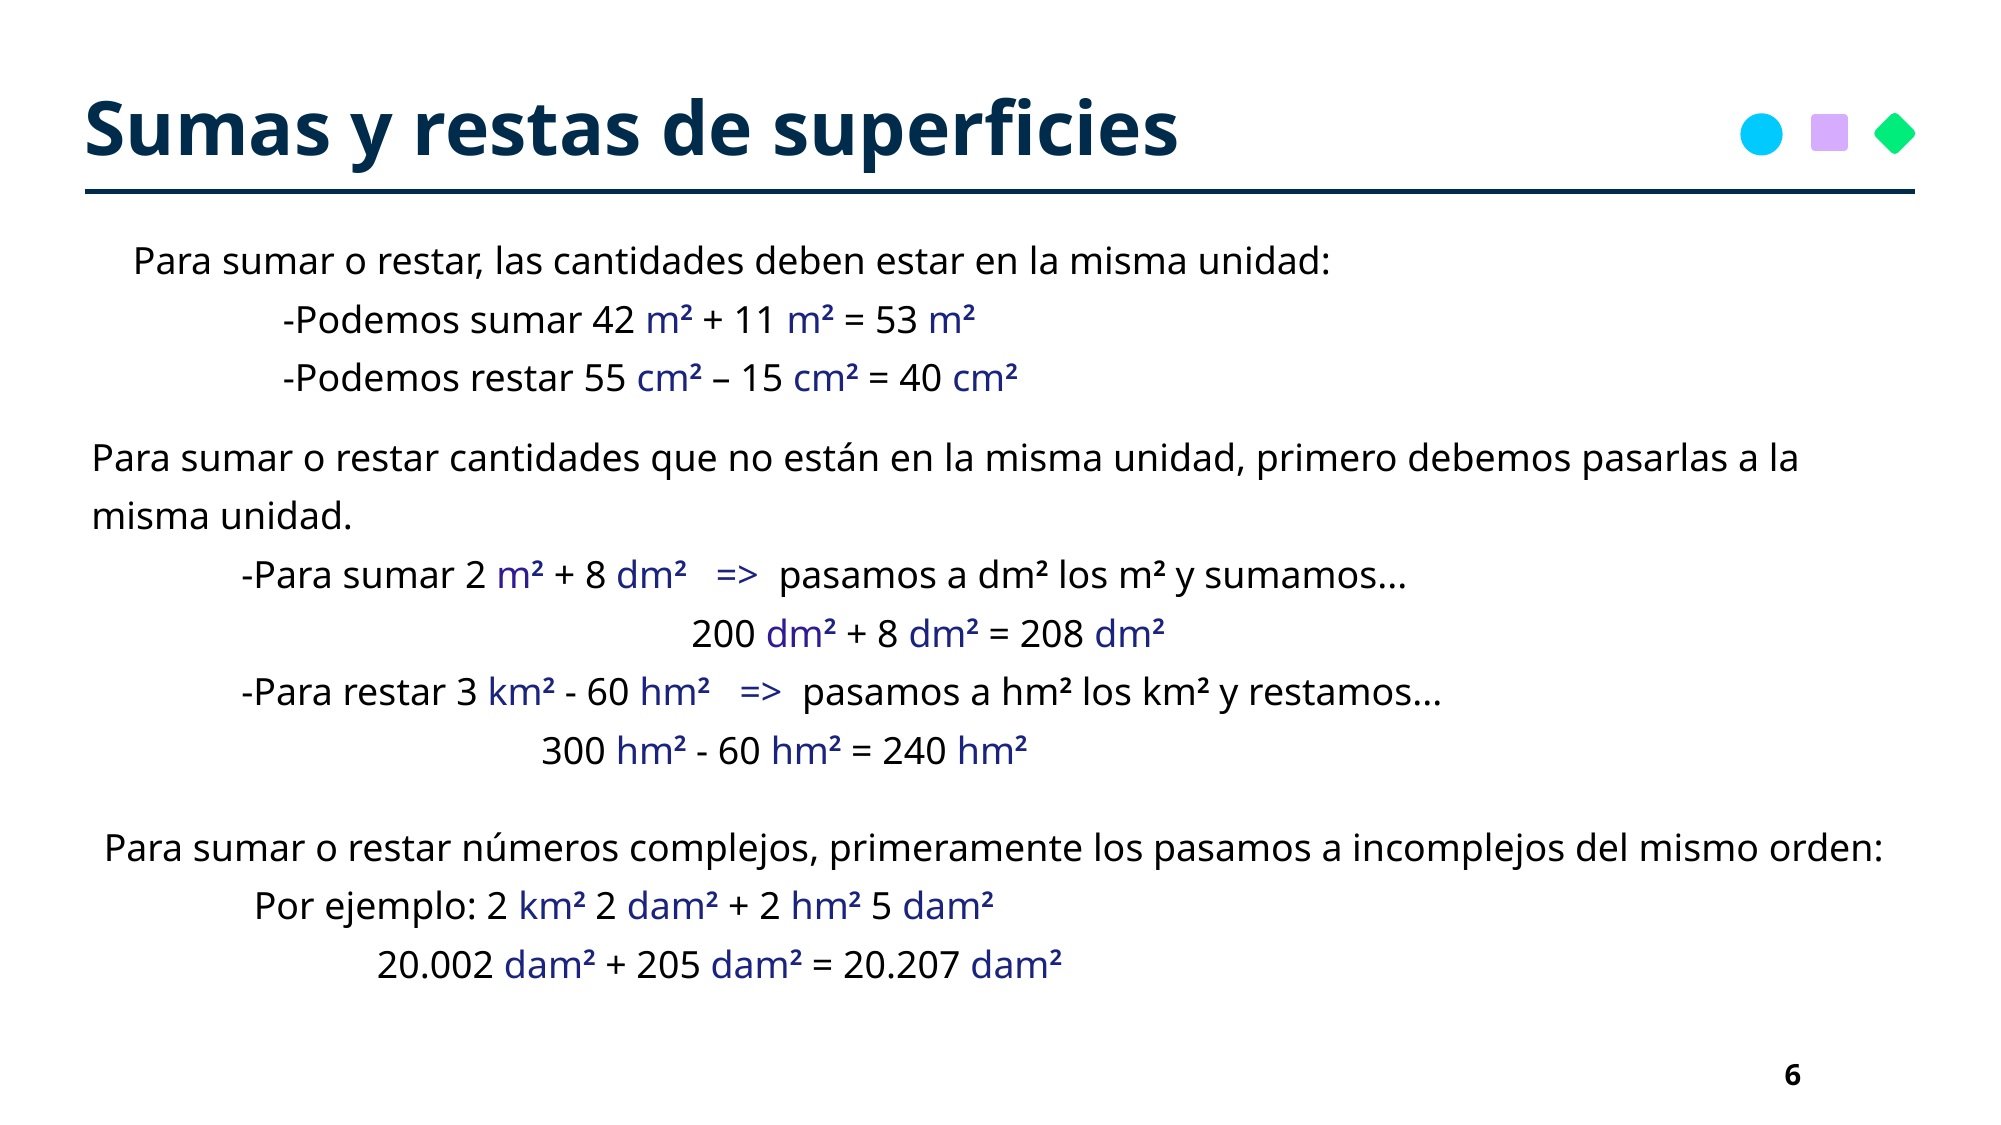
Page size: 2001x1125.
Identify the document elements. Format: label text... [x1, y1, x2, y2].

text_box Para sumar o restar, las cantidades deben estar en la misma unidad: -Podemos sumar 42 m2 + 11 m2 = 53 m2 -Podemos restar 55 cm2 – 15 cm2 = 40 cm2 [118, 226, 1503, 403]
text_box Para sumar o restar cantidades que no están en la misma unidad, primero debemos pasarlas a la misma unidad. -Para sumar 2 m2 + 8 dm2 => pasamos a dm2 los m2 y sumamos... 200 dm2 + 8 dm2 = 208 dm2 -Para restar 3 km2 - 60 hm2 => pasamos a hm2 los km2 y restamos... 300 hm2 - 60 hm2 = 240 hm2 [76, 430, 1938, 769]
title Sumas y restas de superficies [84, 29, 1601, 178]
text_box Para sumar o restar números complejos, primeramente los pasamos a incomplejos del mismo orden: Por ejemplo: 2 km2 2 dam2 + 2 hm2 5 dam2 20.002 dam2 + 205 dam2 = 20.207 dam2 [89, 796, 1920, 1046]
